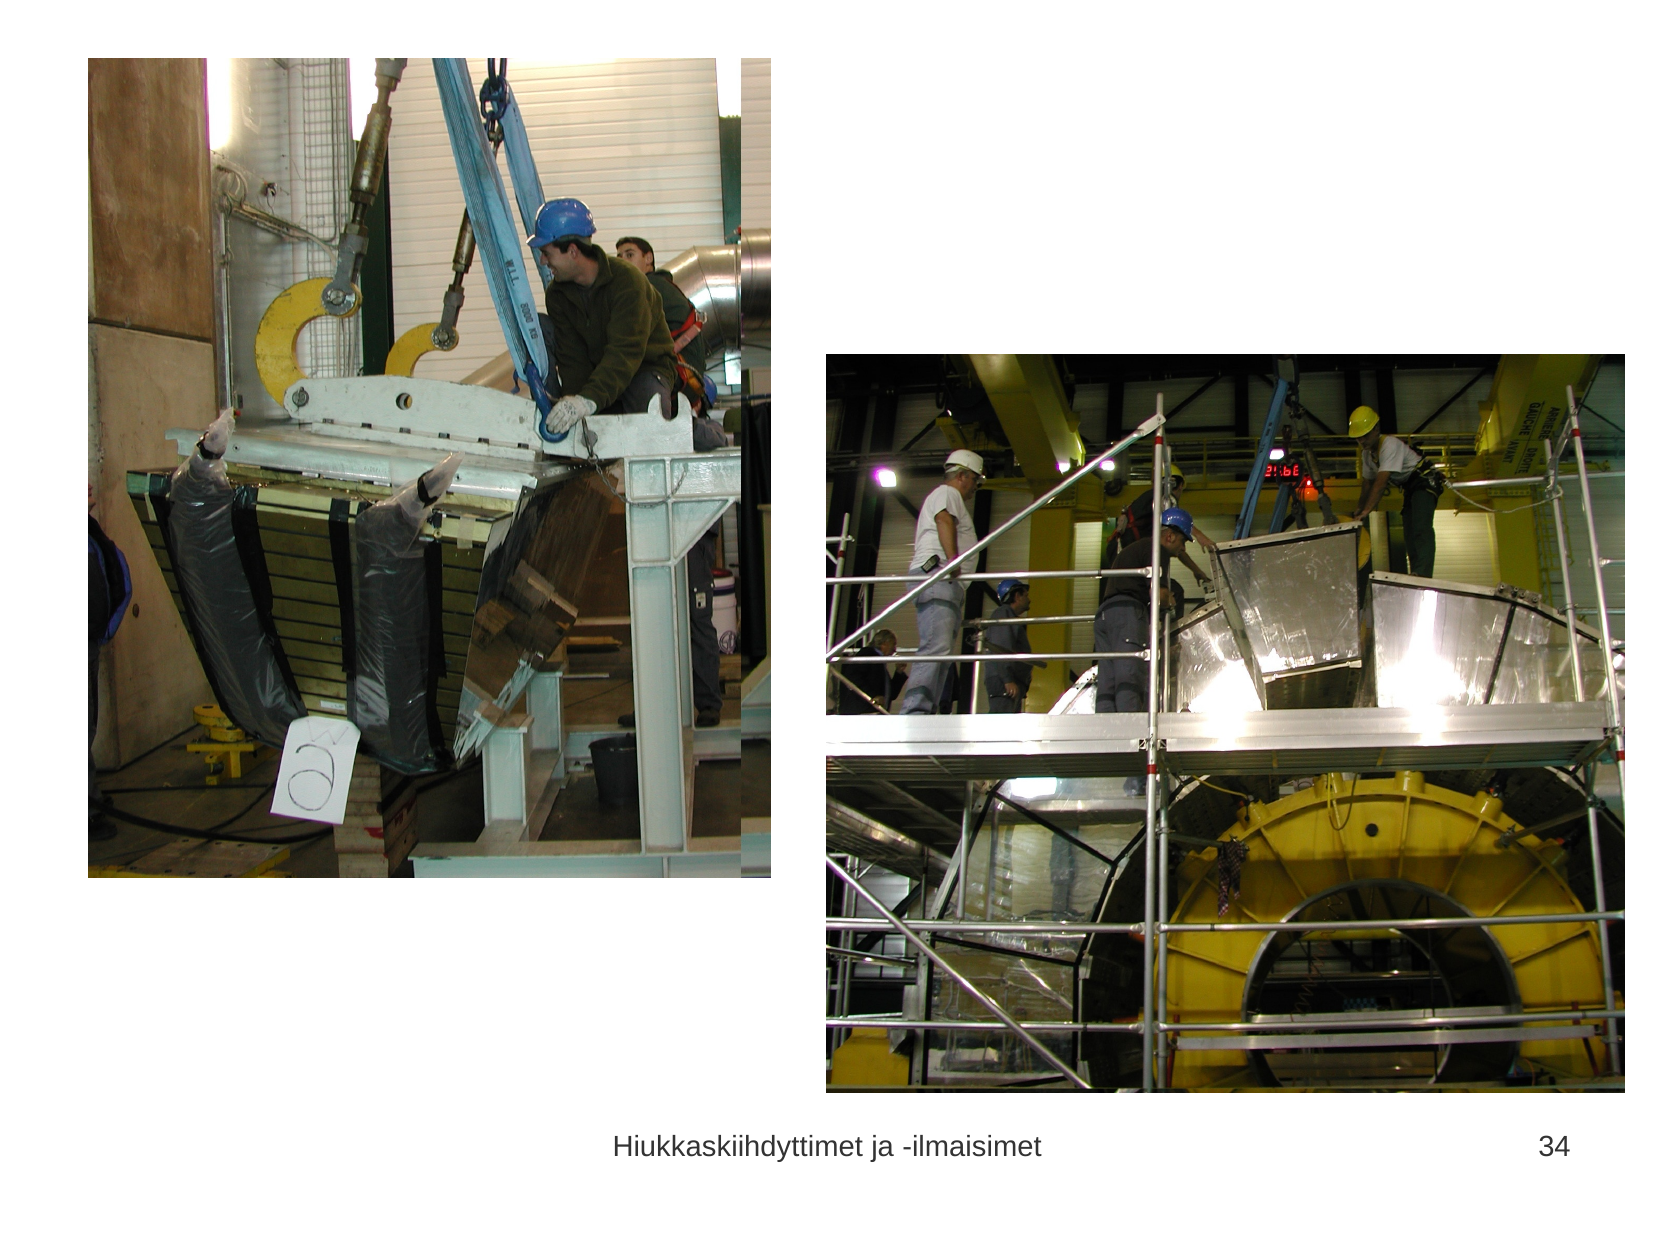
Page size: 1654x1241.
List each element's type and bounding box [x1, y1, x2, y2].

picture [826, 354, 1625, 1093]
picture [88, 58, 771, 878]
